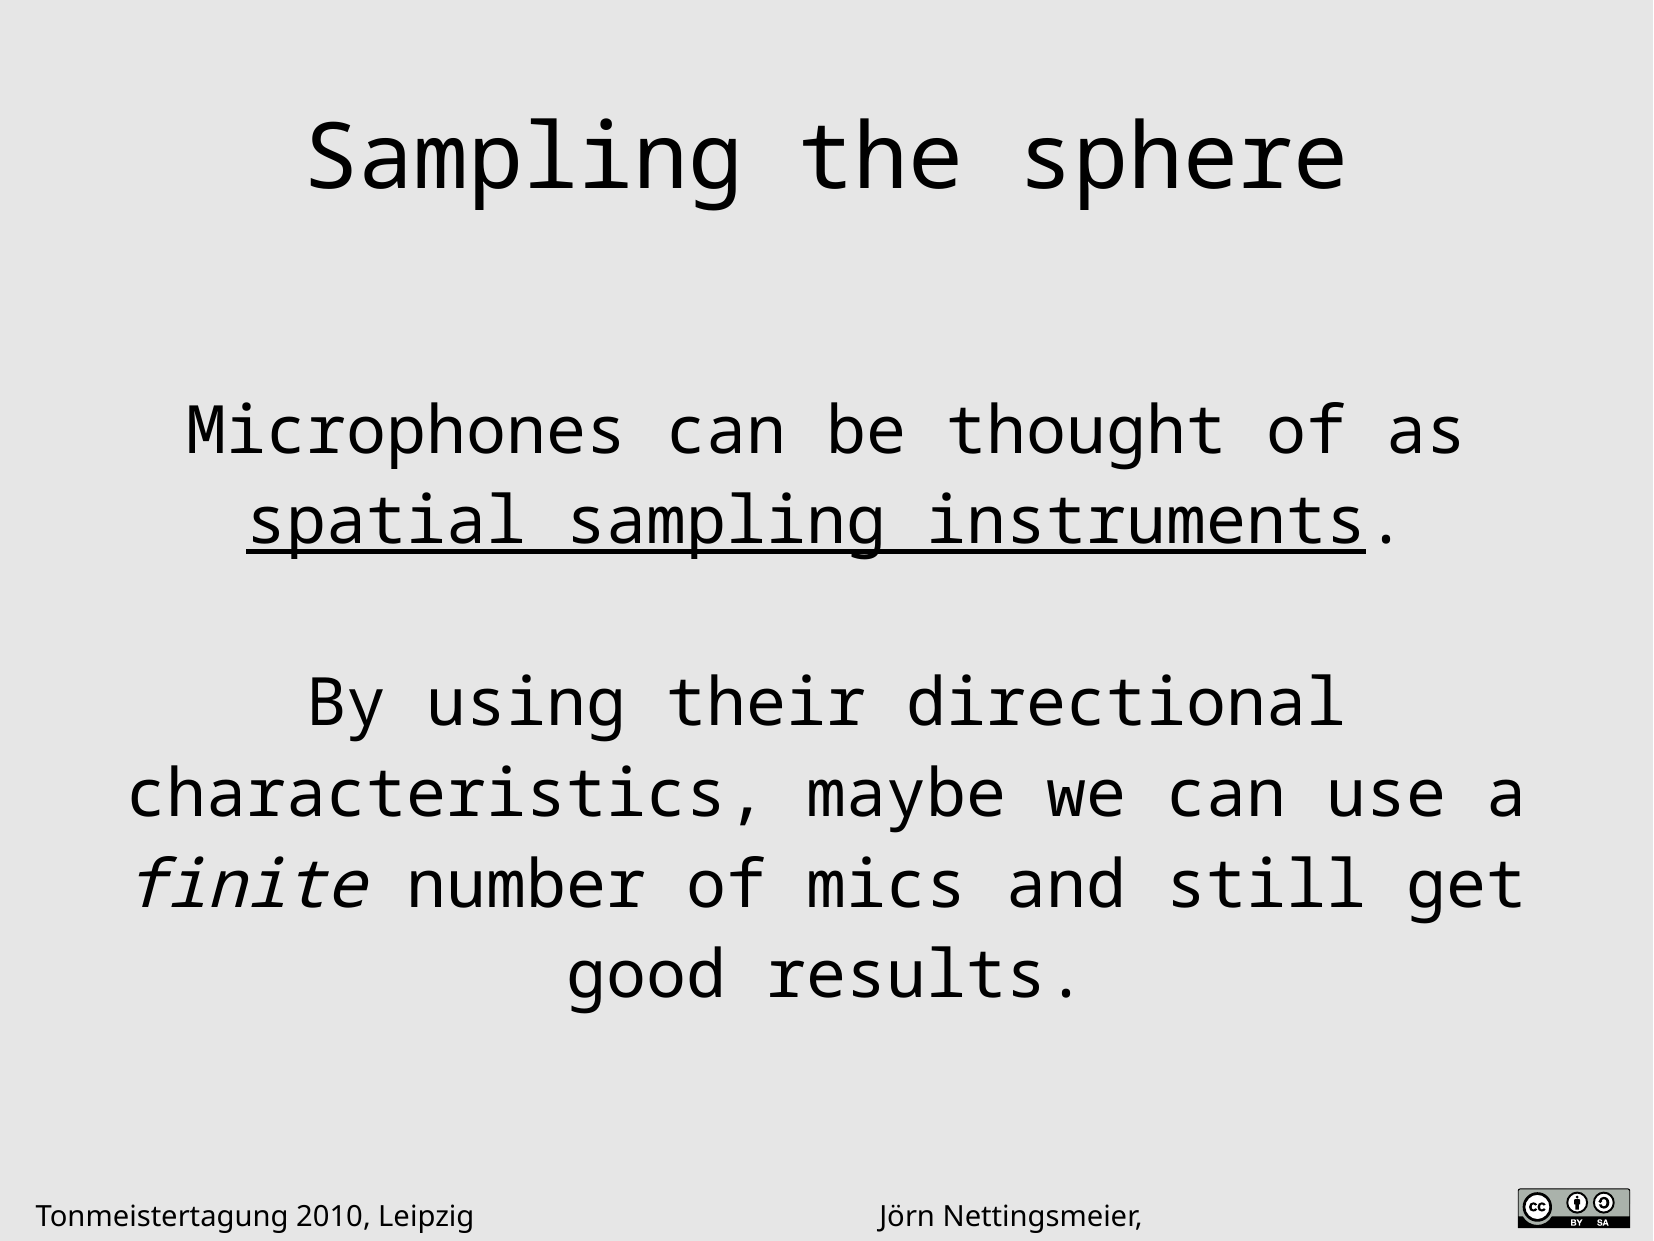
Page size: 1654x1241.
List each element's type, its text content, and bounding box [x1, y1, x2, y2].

subtitle Microphones can be thought of as spatial sampling instruments. By using their directional characteristics, maybe we can use a finite number of mics and still get good results. [82, 290, 1571, 1109]
title Sampling the sphere [82, 49, 1571, 257]
